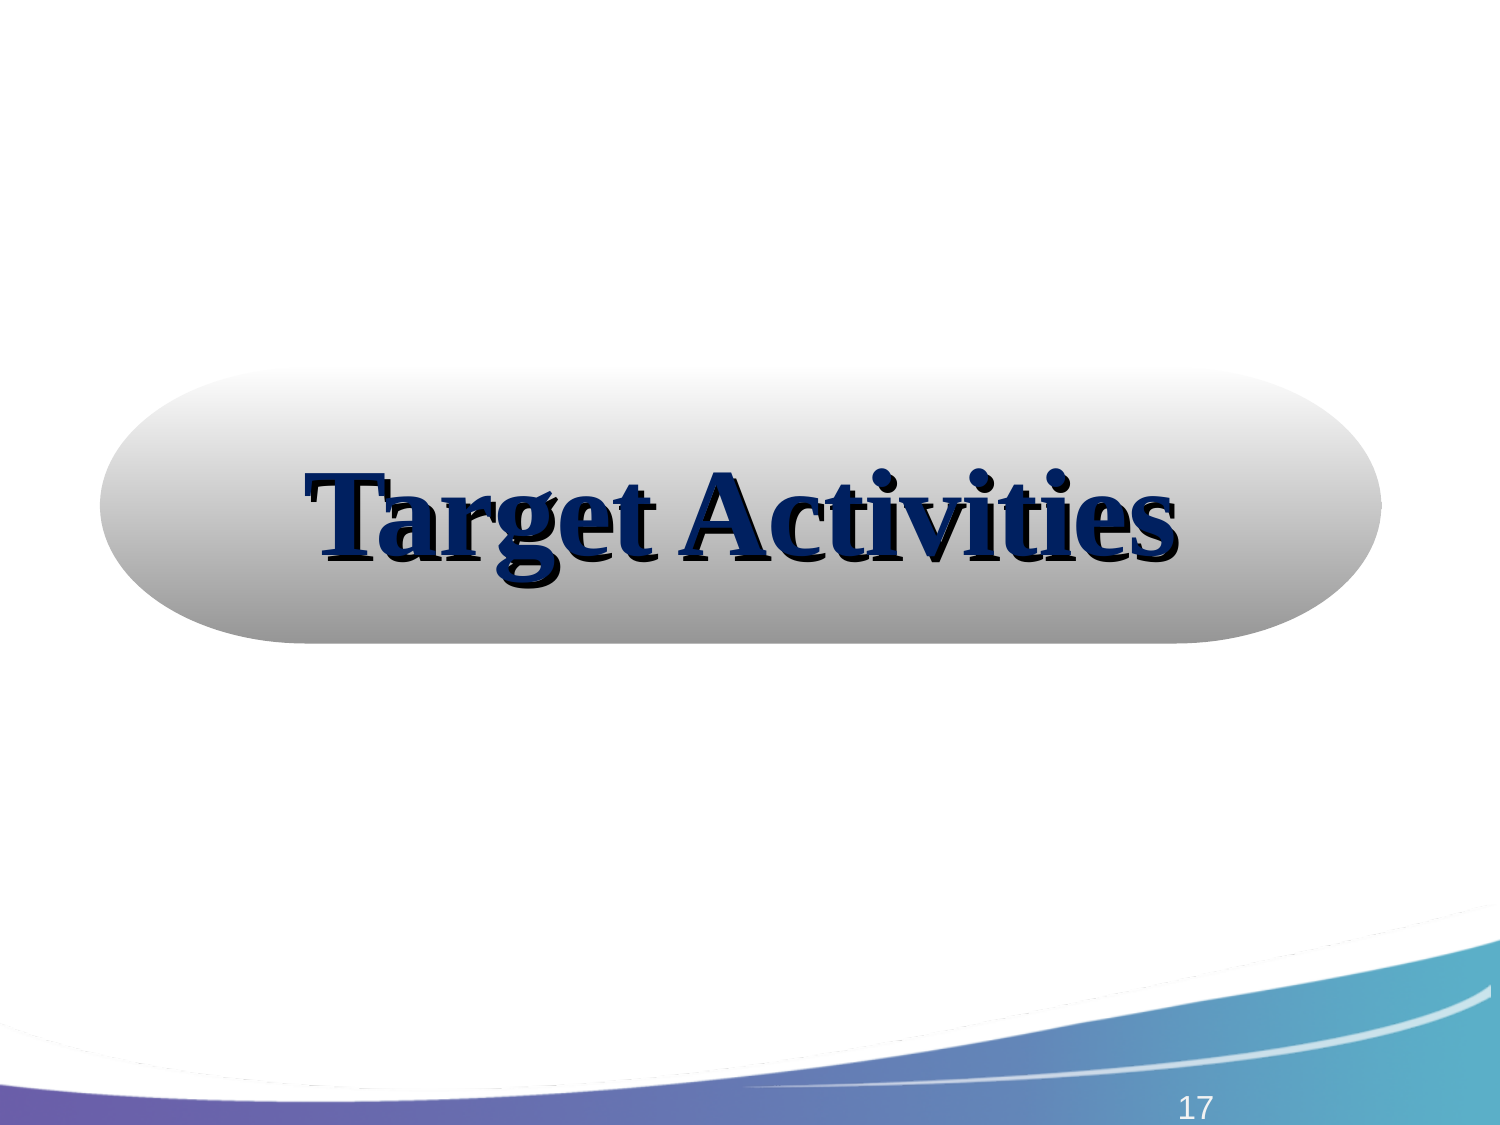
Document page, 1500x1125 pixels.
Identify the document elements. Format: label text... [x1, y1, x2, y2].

text_box Target Activities [99, 367, 1382, 644]
